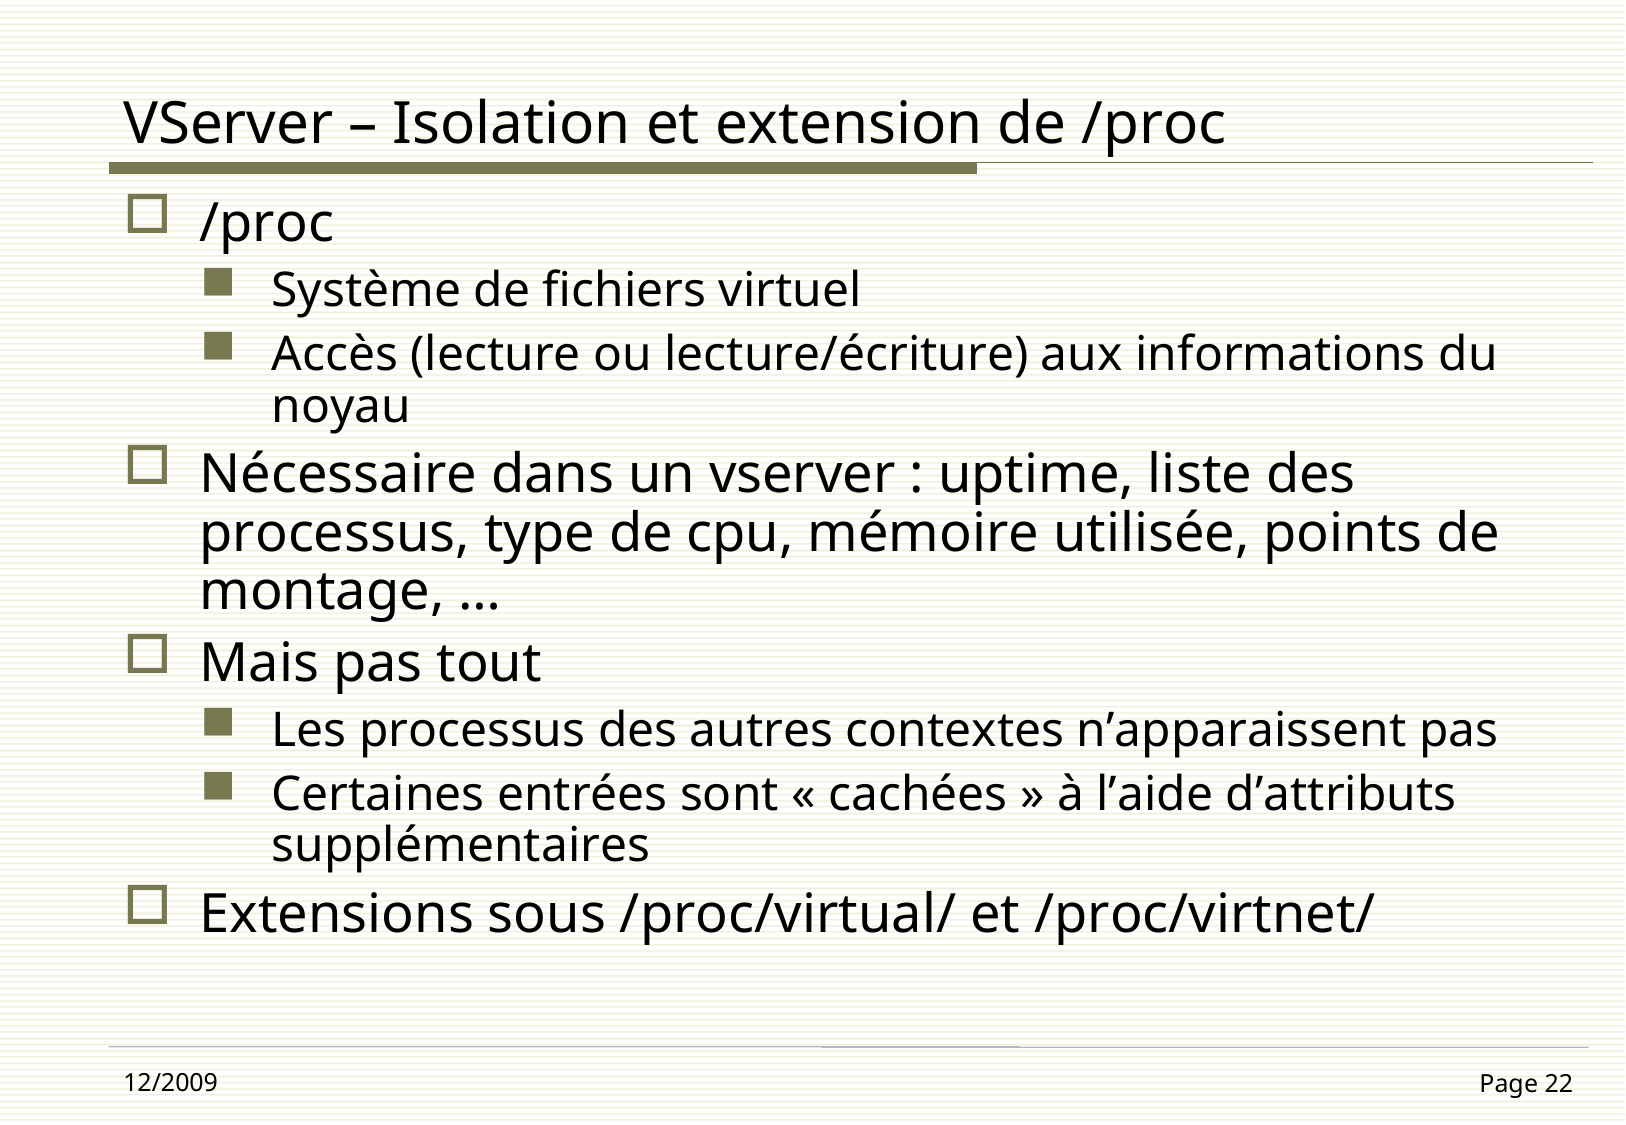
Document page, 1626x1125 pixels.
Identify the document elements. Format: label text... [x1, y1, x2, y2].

picture [0, 0, 1626, 1125]
title VServer – Isolation et extension de /proc [108, 12, 1596, 163]
list /proc Système de fichiers virtuel Accès (lecture ou lecture/écriture) aux informations du noyau Nécessaire dans un vserver : uptime, liste des processus, type de cpu, mémoire utilisée, points de montage, … Mais pas tout Les processus des autres contextes n’apparaissent pas Certaines entrées sont « cachées » à l’aide d’attributs supplémentaires Extensions sous /proc/virtual/ et /proc/virtnet/ [108, 187, 1595, 1035]
